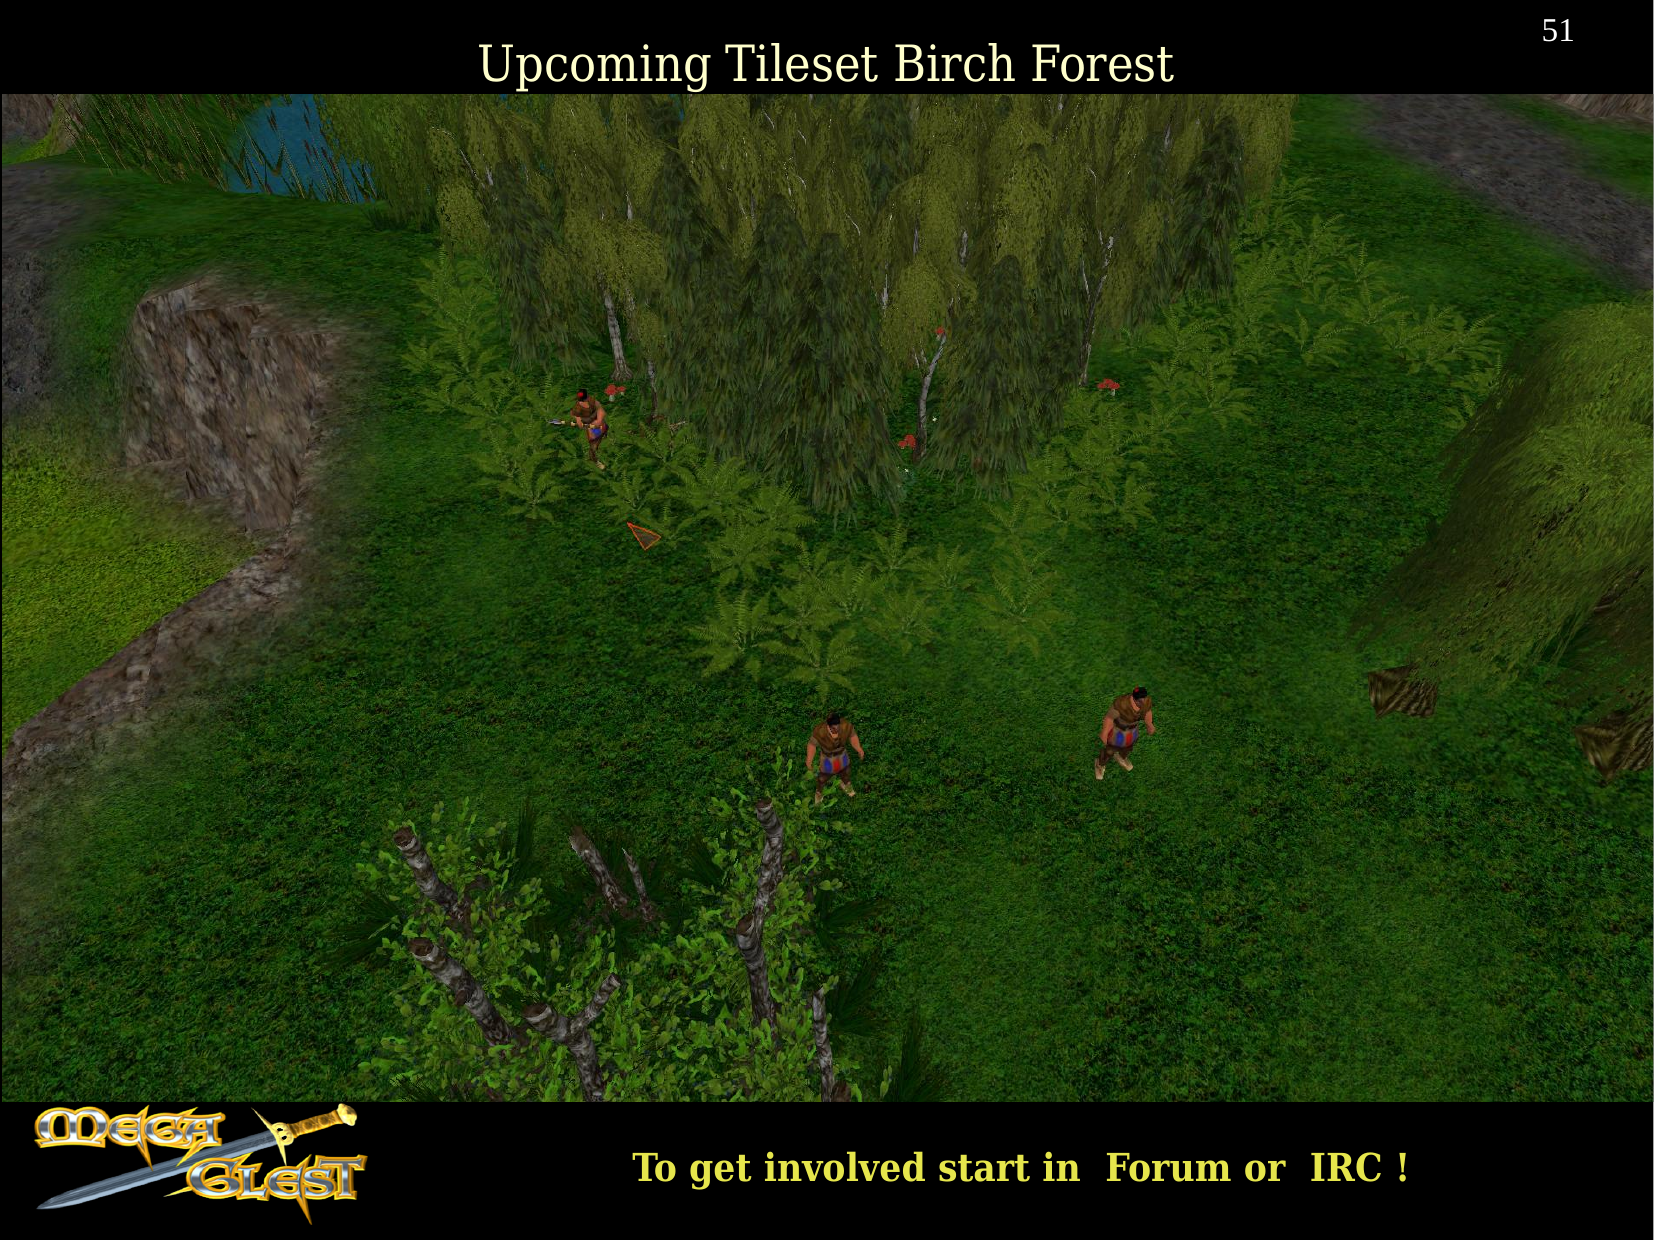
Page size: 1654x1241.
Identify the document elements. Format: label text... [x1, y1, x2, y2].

list To get involved start in Forum or IRC ! [401, 1122, 1642, 1193]
picture [2, 94, 1654, 1241]
title Upcoming Tileset Birch Forest [82, 20, 1571, 79]
